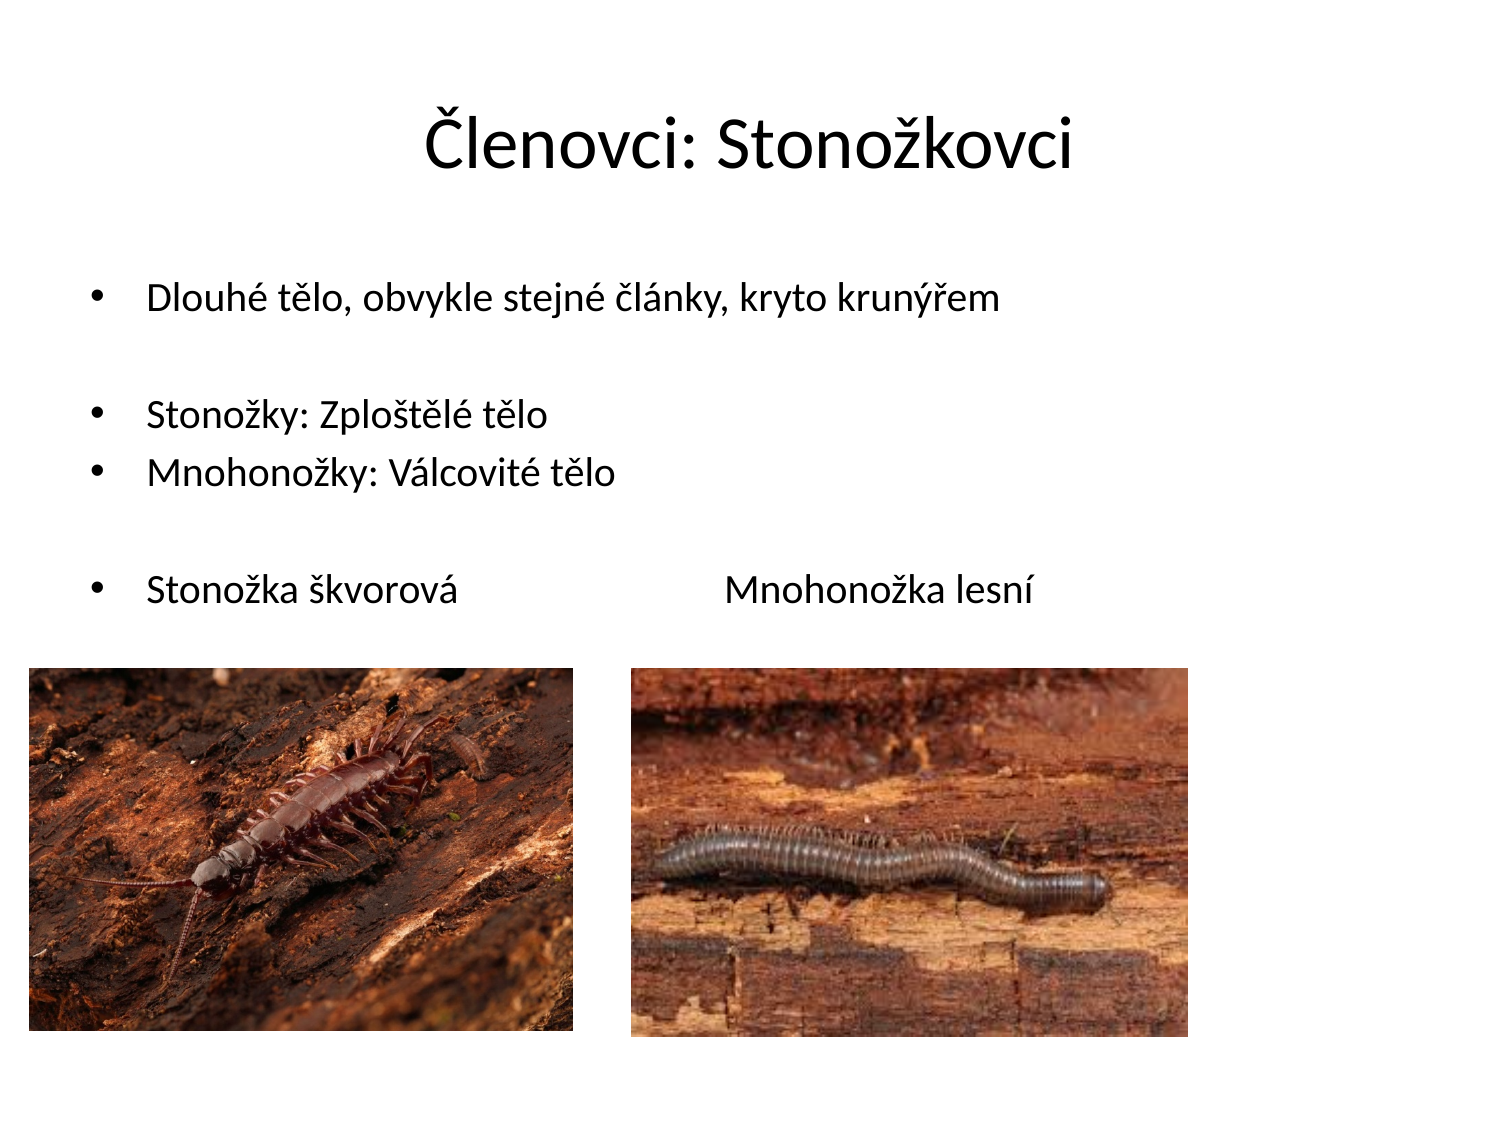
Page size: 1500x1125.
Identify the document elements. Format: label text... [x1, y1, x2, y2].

picture [29, 668, 573, 1031]
picture [631, 668, 1188, 1037]
list Dlouhé tělo, obvykle stejné články, kryto krunýřem Stonožky: Zploštělé tělo Mnohonožky: Válcovité tělo Stonožka škvorová Mnohonožka lesní [75, 262, 1425, 1005]
title Členovci: Stonožkovci [75, 45, 1425, 233]
